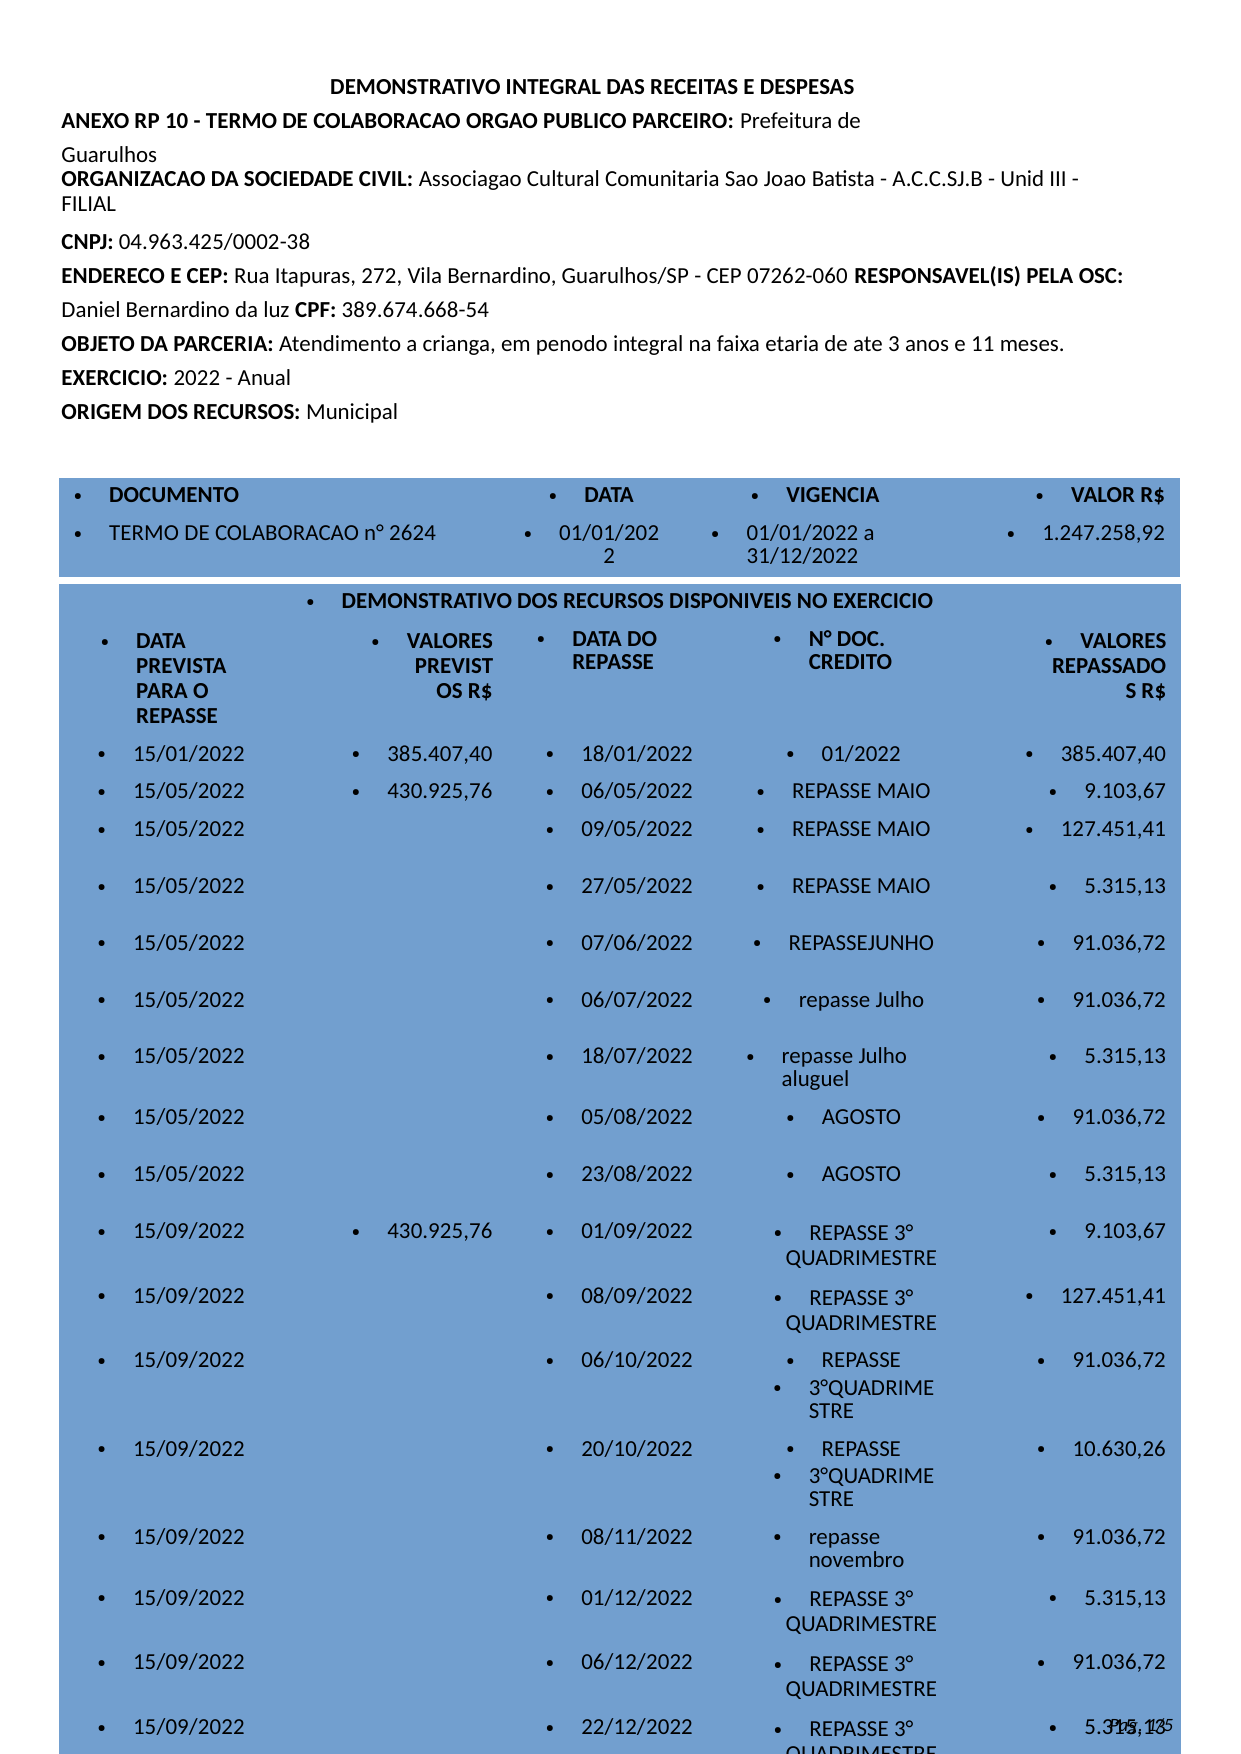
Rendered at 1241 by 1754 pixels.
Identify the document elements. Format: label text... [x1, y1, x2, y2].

table_cell N° DOC. CREDITO [732, 622, 956, 737]
table_cell 385.407,40 [956, 737, 1181, 774]
table_cell 15/05/2022 [59, 1039, 284, 1100]
table_cell REPASSE 3° QUADRIMESTRE [732, 1710, 956, 1754]
table_cell 91.036,72 [956, 1343, 1181, 1431]
table_cell 15/05/2022 [59, 869, 284, 926]
table_cell 07/06/2022 [508, 926, 732, 983]
table_cell VALORES PREVISTOS R$ [284, 622, 508, 737]
text_box DEMONSTRATIVO INTEGRAL DAS RECEITAS E DESPESAS ANEXO RP 10 - TERMO DE COLABORACAO ORGAO PUBLICO PARCEIRO: Prefeitura de Guarulhos ORGANIZACAO DA SOCIEDADE CIVIL: Associagao Cultural Comunitaria Sao Joao Batista - A.C.C.SJ.B - Unid III -FILIAL CNPJ: 04.963.425/0002-38 ENDERECO E CEP: Rua Itapuras, 272, Vila Bernardino, Guarulhos/SP - CEP 07262-060 RESPONSAVEL(IS) PELA OSC: Daniel Bernardino da luz CPF: 389.674.668-54 OBJETO DA PARCERIA: Atendimento a crianga, em penodo integral na faixa etaria de ate 3 anos e 11 meses. EXERCICIO: 2022 - Anual ORIGEM DOS RECURSOS: Municipal [61, 65, 1131, 460]
table_cell [284, 1645, 508, 1710]
table_cell [284, 983, 508, 1039]
table_cell REPASSE 3°QUADRIMESTRE [732, 1431, 956, 1520]
table_cell REPASSE 3° QUADRIMESTRE [732, 1580, 956, 1645]
table_cell 5.315,13 [956, 1039, 1181, 1100]
table_header DOCUMENTO [59, 478, 508, 516]
table_cell 430.925,76 [284, 774, 508, 812]
table_cell repasse Julho aluguel [732, 1039, 956, 1100]
table_cell 127.451,41 [956, 1279, 1181, 1343]
table_cell [284, 1580, 508, 1645]
table_cell [284, 1431, 508, 1520]
table_cell REPASSE MAIO [732, 812, 956, 869]
table_cell REPASSEJUNHO [732, 926, 956, 983]
table_cell REPASSE MAIO [732, 869, 956, 926]
table_cell 15/09/2022 [59, 1645, 284, 1710]
table_cell 08/11/2022 [508, 1520, 732, 1580]
table_cell 06/07/2022 [508, 983, 732, 1039]
table_cell 15/09/2022 [59, 1431, 284, 1520]
table_cell 91.036,72 [956, 926, 1181, 983]
table_cell [284, 926, 508, 983]
table_cell 01/01/2022 a 31/12/2022 [676, 516, 955, 577]
table_cell VALORES REPASSADOS R$ [956, 622, 1181, 737]
table_header DATA [508, 478, 676, 516]
table_cell 05/08/2022 [508, 1100, 732, 1157]
table_cell 06/12/2022 [508, 1645, 732, 1710]
table_cell repasse Julho [732, 983, 956, 1039]
table_cell 91.036,72 [956, 1645, 1181, 1710]
table_cell DATA PREVISTA PARA O REPASSE [59, 622, 284, 737]
table_header VALOR R$ [955, 478, 1180, 516]
table_cell 10.630,26 [956, 1431, 1181, 1520]
table_header DEMONSTRATIVO DOS RECURSOS DISPONIVEIS NO EXERCICIO [59, 584, 1181, 622]
table_cell 15/09/2022 [59, 1279, 284, 1343]
table_cell 23/08/2022 [508, 1157, 732, 1214]
table_cell 1.247.258,92 [955, 516, 1180, 577]
table_cell 01/01/2022 [508, 516, 676, 577]
table_cell 09/05/2022 [508, 812, 732, 869]
table_cell 15/05/2022 [59, 1157, 284, 1214]
table_cell 5.315,13 [956, 1157, 1181, 1214]
table_cell [284, 869, 508, 926]
table_cell 15/09/2022 [59, 1214, 284, 1279]
table_cell 15/05/2022 [59, 1100, 284, 1157]
table_cell [284, 1039, 508, 1100]
table_cell 06/05/2022 [508, 774, 732, 812]
table_cell 01/12/2022 [508, 1580, 732, 1645]
table_cell 15/05/2022 [59, 926, 284, 983]
table_cell 15/09/2022 [59, 1710, 284, 1754]
table_cell 20/10/2022 [508, 1431, 732, 1520]
table_cell 18/07/2022 [508, 1039, 732, 1100]
table_cell 15/09/2022 [59, 1520, 284, 1580]
text_box Pag. 1/5 [1109, 1712, 1184, 1737]
table_cell [284, 1100, 508, 1157]
table_cell 01/2022 [732, 737, 956, 774]
table_cell REPASSE MAIO [732, 774, 956, 812]
table_cell 08/09/2022 [508, 1279, 732, 1343]
table_cell repasse novembro [732, 1520, 956, 1580]
table_cell 9.103,67 [956, 774, 1181, 812]
table_cell 22/12/2022 [508, 1710, 732, 1754]
table_cell [284, 1520, 508, 1580]
table_cell 06/10/2022 [508, 1343, 732, 1431]
table_cell [284, 1343, 508, 1431]
table_cell 5.315,13 [956, 1710, 1181, 1754]
table_cell 385.407,40 [284, 737, 508, 774]
table_cell 15/05/2022 [59, 774, 284, 812]
table_cell 15/09/2022 [59, 1580, 284, 1645]
table_cell [284, 1279, 508, 1343]
table_cell 91.036,72 [956, 983, 1181, 1039]
table_cell DATA DO REPASSE [508, 622, 732, 737]
table_header VIGENCIA [676, 478, 955, 516]
table_cell [284, 1710, 508, 1754]
table_cell 15/05/2022 [59, 812, 284, 869]
table_cell REPASSE 3° QUADRIMESTRE [732, 1214, 956, 1279]
table_cell REPASSE 3° QUADRIMESTRE [732, 1279, 956, 1343]
table_cell [284, 812, 508, 869]
table_cell 127.451,41 [956, 812, 1181, 869]
table_cell 27/05/2022 [508, 869, 732, 926]
table_cell 5.315,13 [956, 1580, 1181, 1645]
table_cell 15/01/2022 [59, 737, 284, 774]
table_cell 5.315,13 [956, 869, 1181, 926]
table_cell TERMO DE COLABORACAO n° 2624 [59, 516, 508, 577]
table_cell 91.036,72 [956, 1100, 1181, 1157]
table_cell 91.036,72 [956, 1520, 1181, 1580]
table_cell REPASSE 3°QUADRIMESTRE [732, 1343, 956, 1431]
table_cell REPASSE 3° QUADRIMESTRE [732, 1645, 956, 1710]
table_cell 18/01/2022 [508, 737, 732, 774]
table_cell AGOSTO [732, 1157, 956, 1214]
table_cell [284, 1157, 508, 1214]
table_cell 15/05/2022 [59, 983, 284, 1039]
table_cell AGOSTO [732, 1100, 956, 1157]
table_cell 430.925,76 [284, 1214, 508, 1279]
table_cell 15/09/2022 [59, 1343, 284, 1431]
table_cell 9.103,67 [956, 1214, 1181, 1279]
table_cell 01/09/2022 [508, 1214, 732, 1279]
